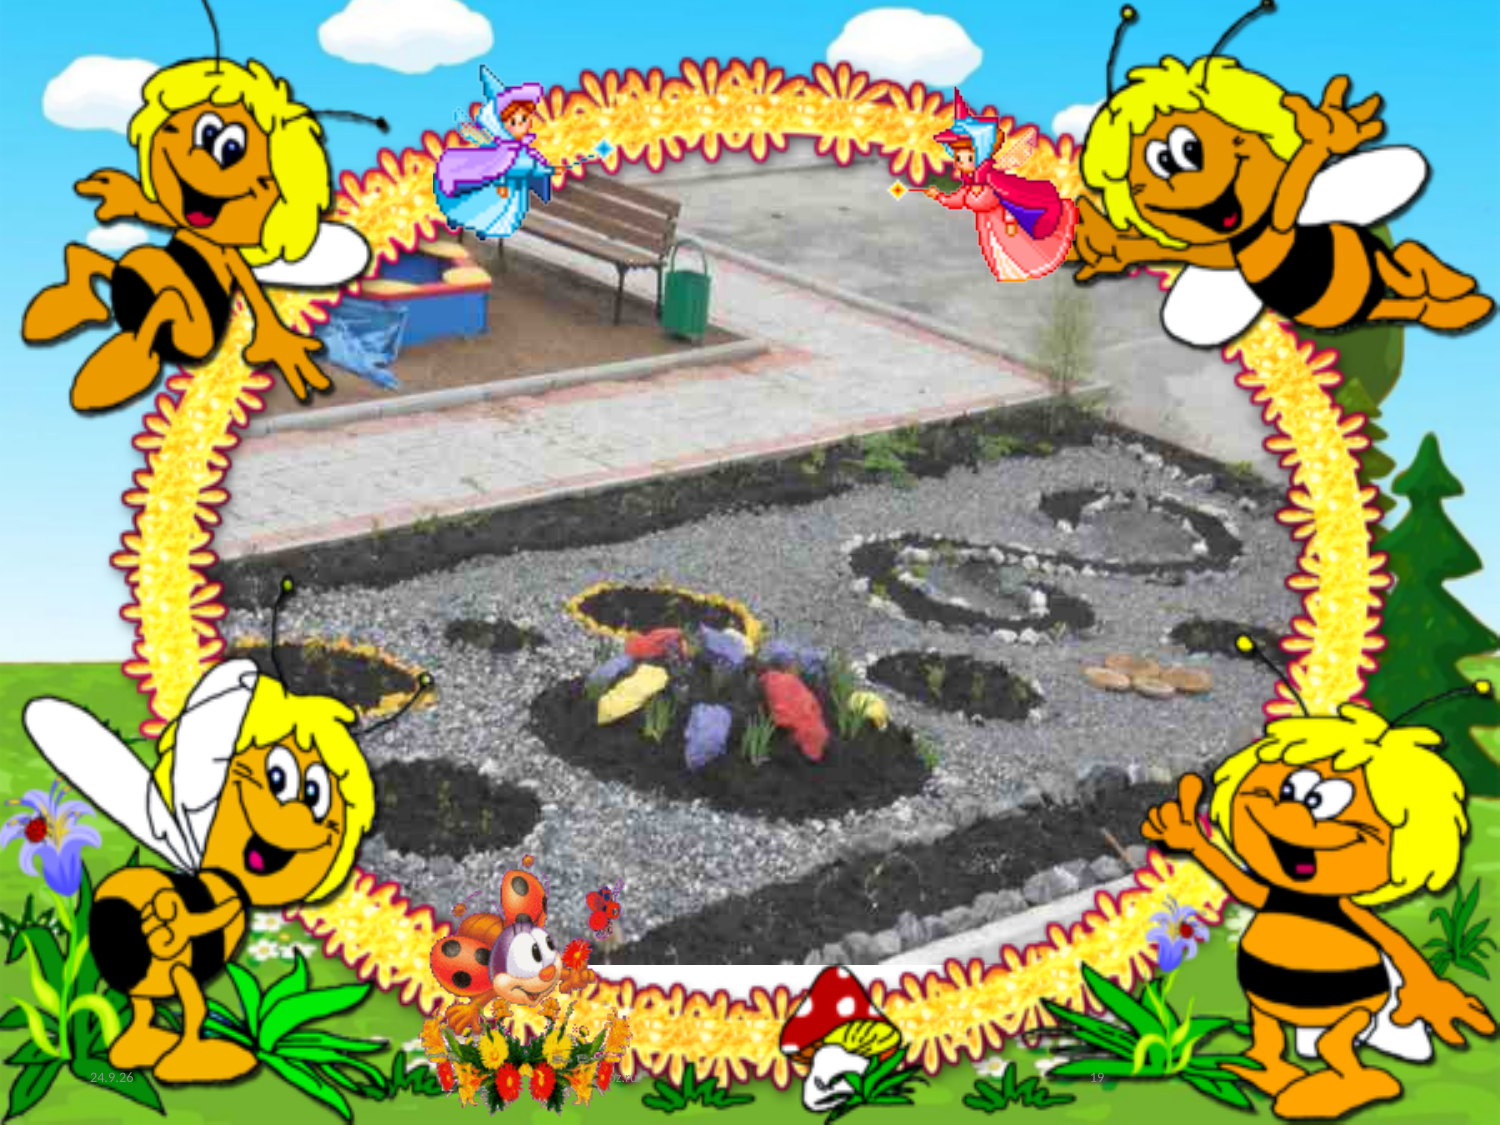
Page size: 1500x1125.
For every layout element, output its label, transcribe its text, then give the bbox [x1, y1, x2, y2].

slide_number <номер> [1074, 1042, 1425, 1103]
picture [0, 0, 1500, 1125]
slide_number 21.8.15 [75, 1042, 395, 1103]
footer http://aida.ucoz.ru [665, 1042, 988, 1103]
